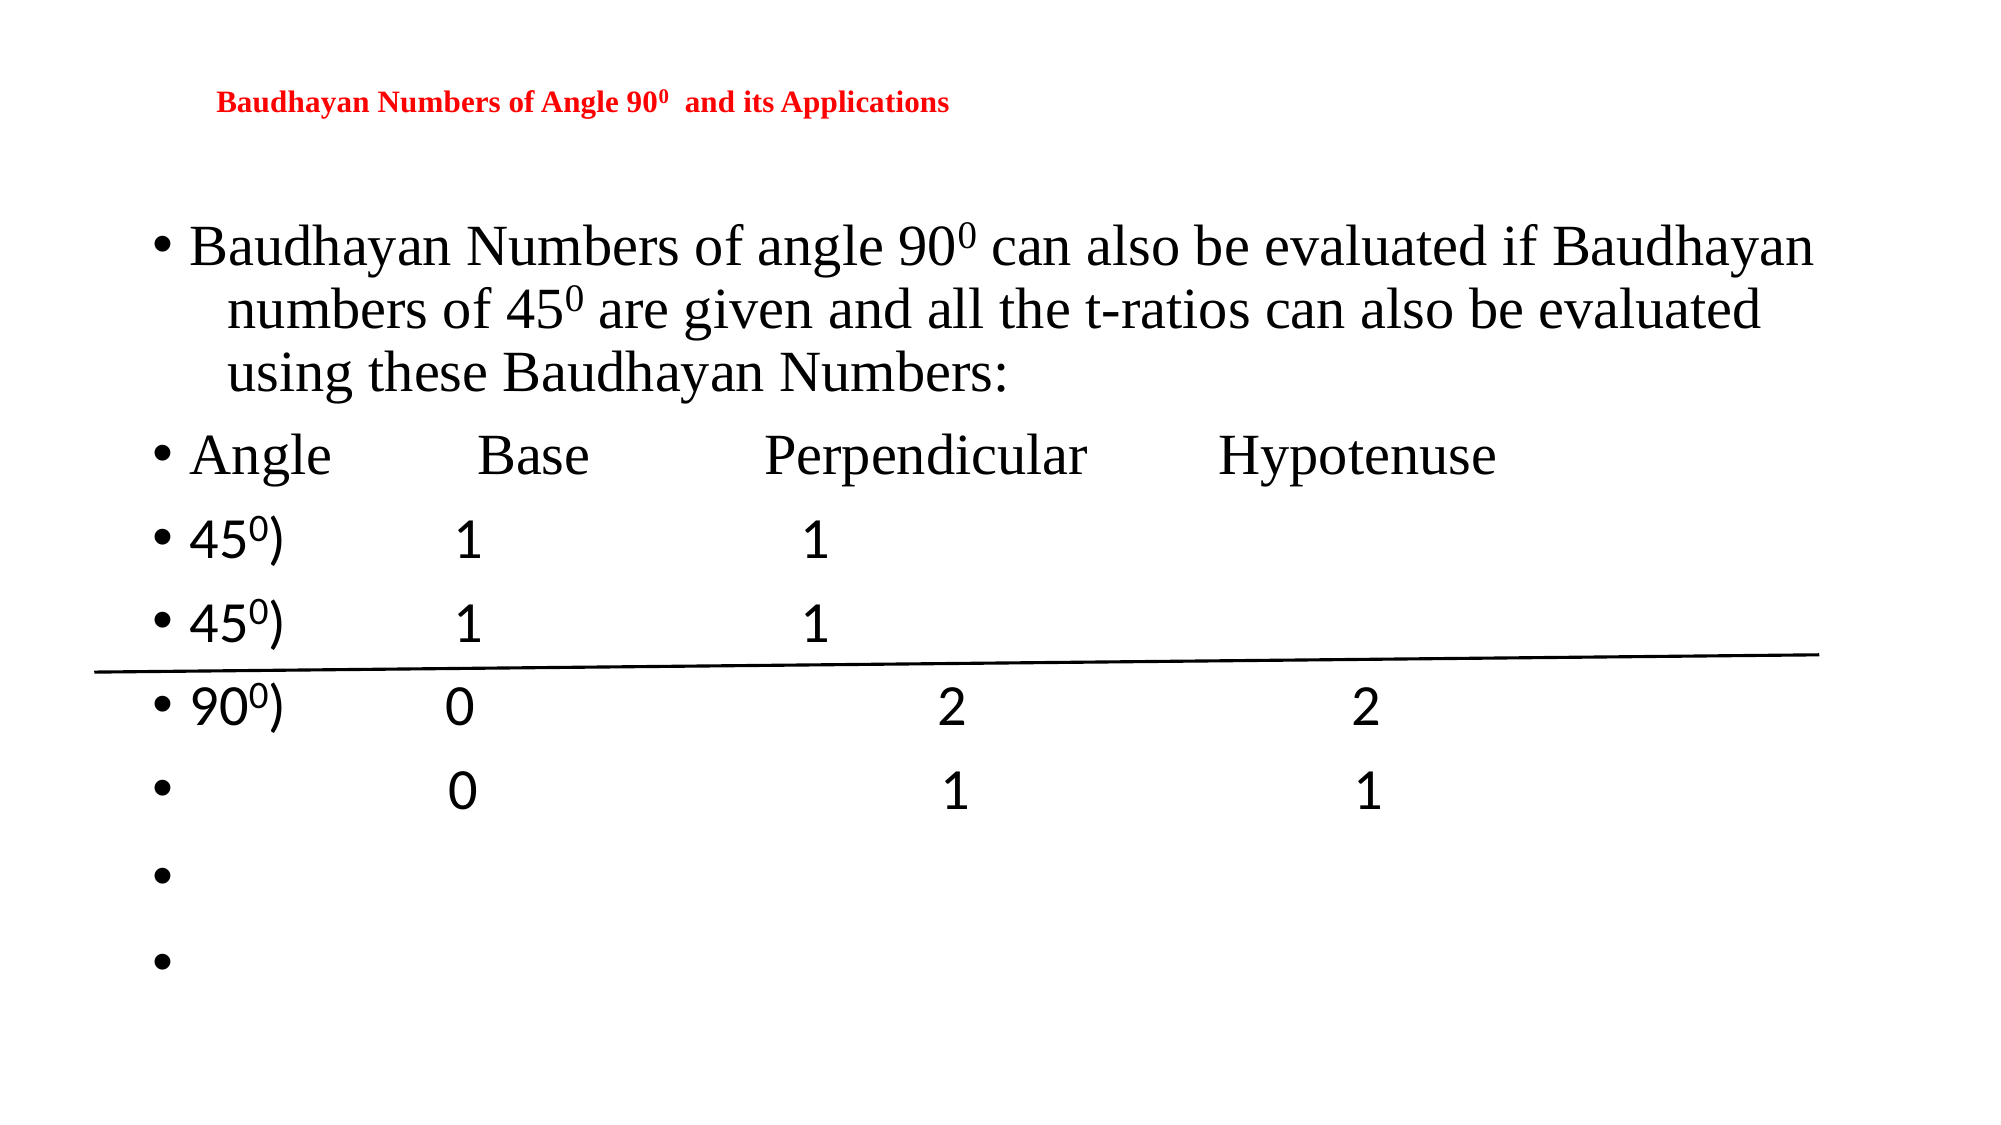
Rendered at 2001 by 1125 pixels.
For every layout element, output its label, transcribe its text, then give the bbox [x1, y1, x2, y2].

list Baudhayan Numbers of angle 900 can also be evaluated if Baudhayan numbers of 450 are given and all the t-ratios can also be evaluated using these Baudhayan Numbers: Angle Base Perpendicular Hypotenuse 450) 1 1 450) 1 1 900) 0 2 2 0 1 1 [137, 207, 1863, 1014]
title Baudhayan Numbers of Angle 900 and its Applications [137, 59, 1863, 165]
